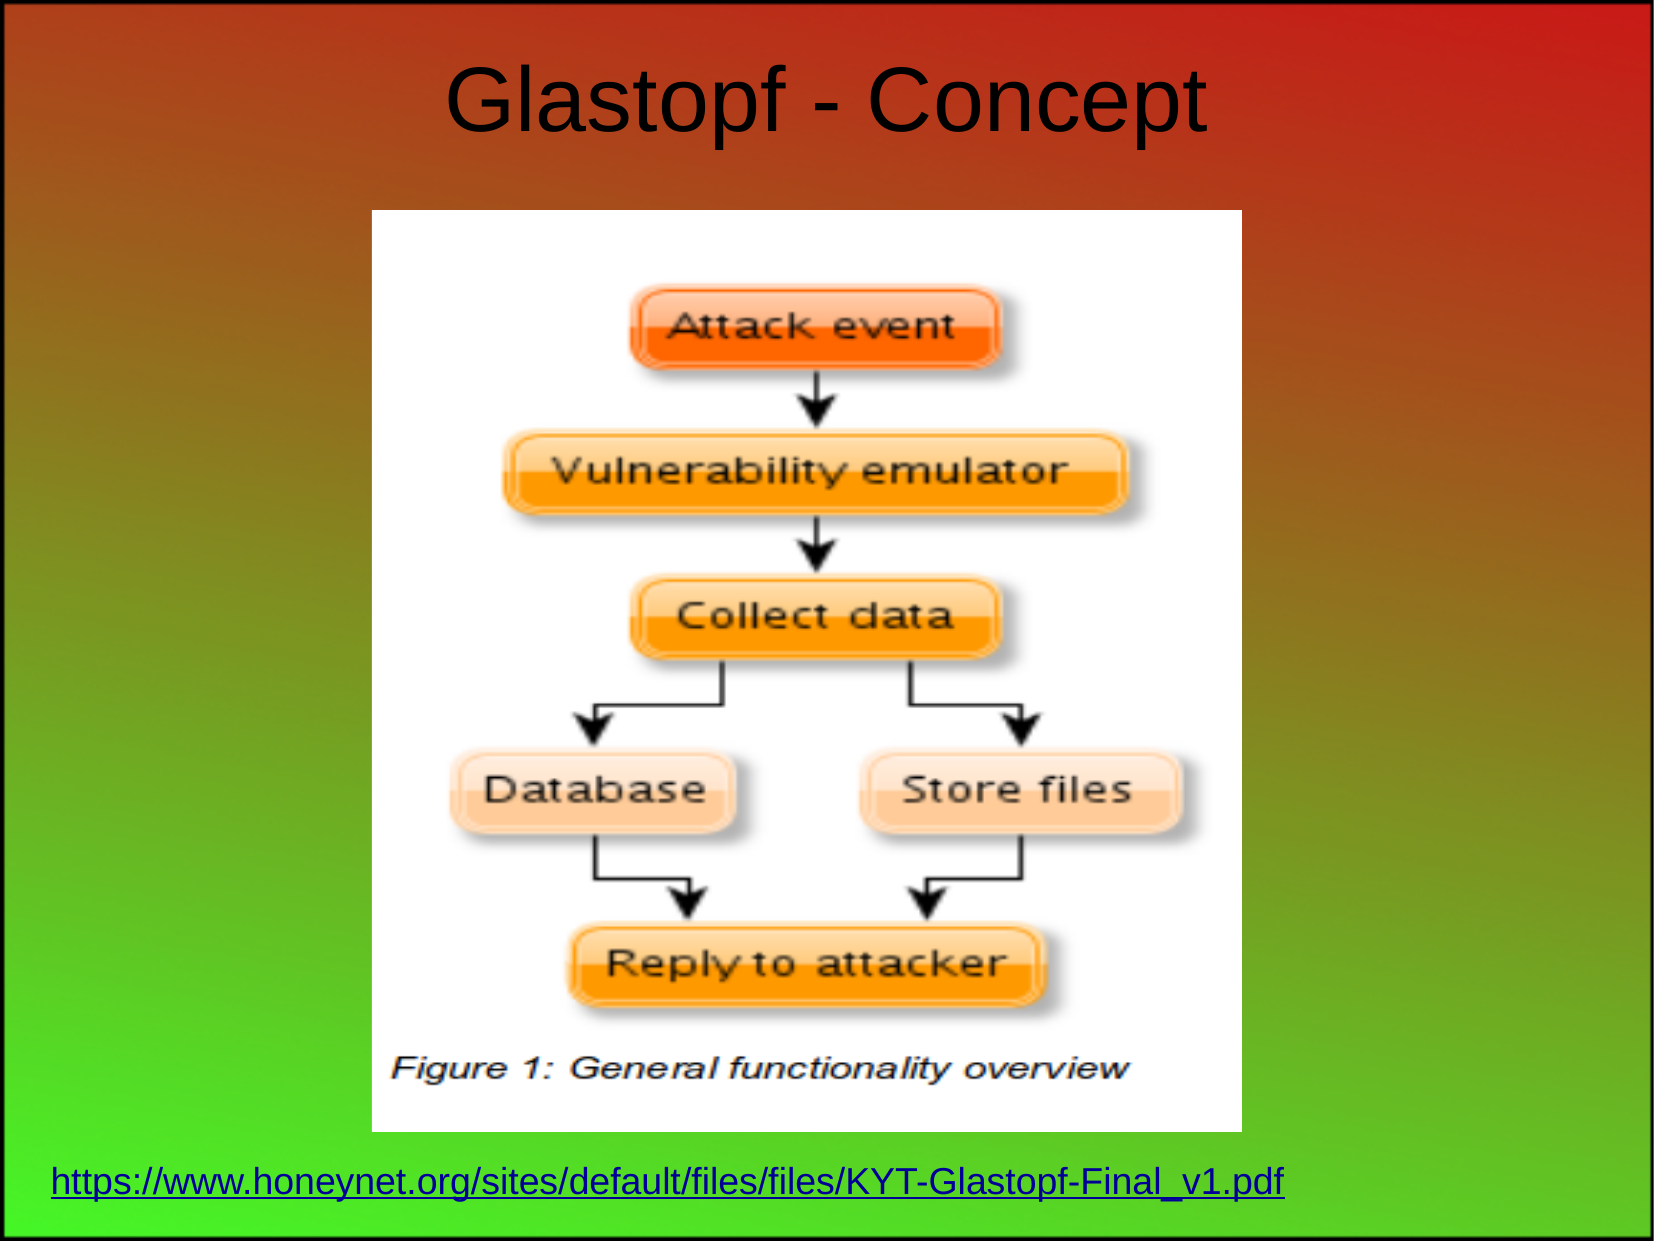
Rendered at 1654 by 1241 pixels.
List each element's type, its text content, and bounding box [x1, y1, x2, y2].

picture [0, 0, 1654, 1241]
text_box https://www.honeynet.org/sites/default/files/files/KYT-Glastopf-Final_v1.pdf [35, 1153, 1626, 1241]
title Glastopf - Concept [82, 0, 1571, 204]
